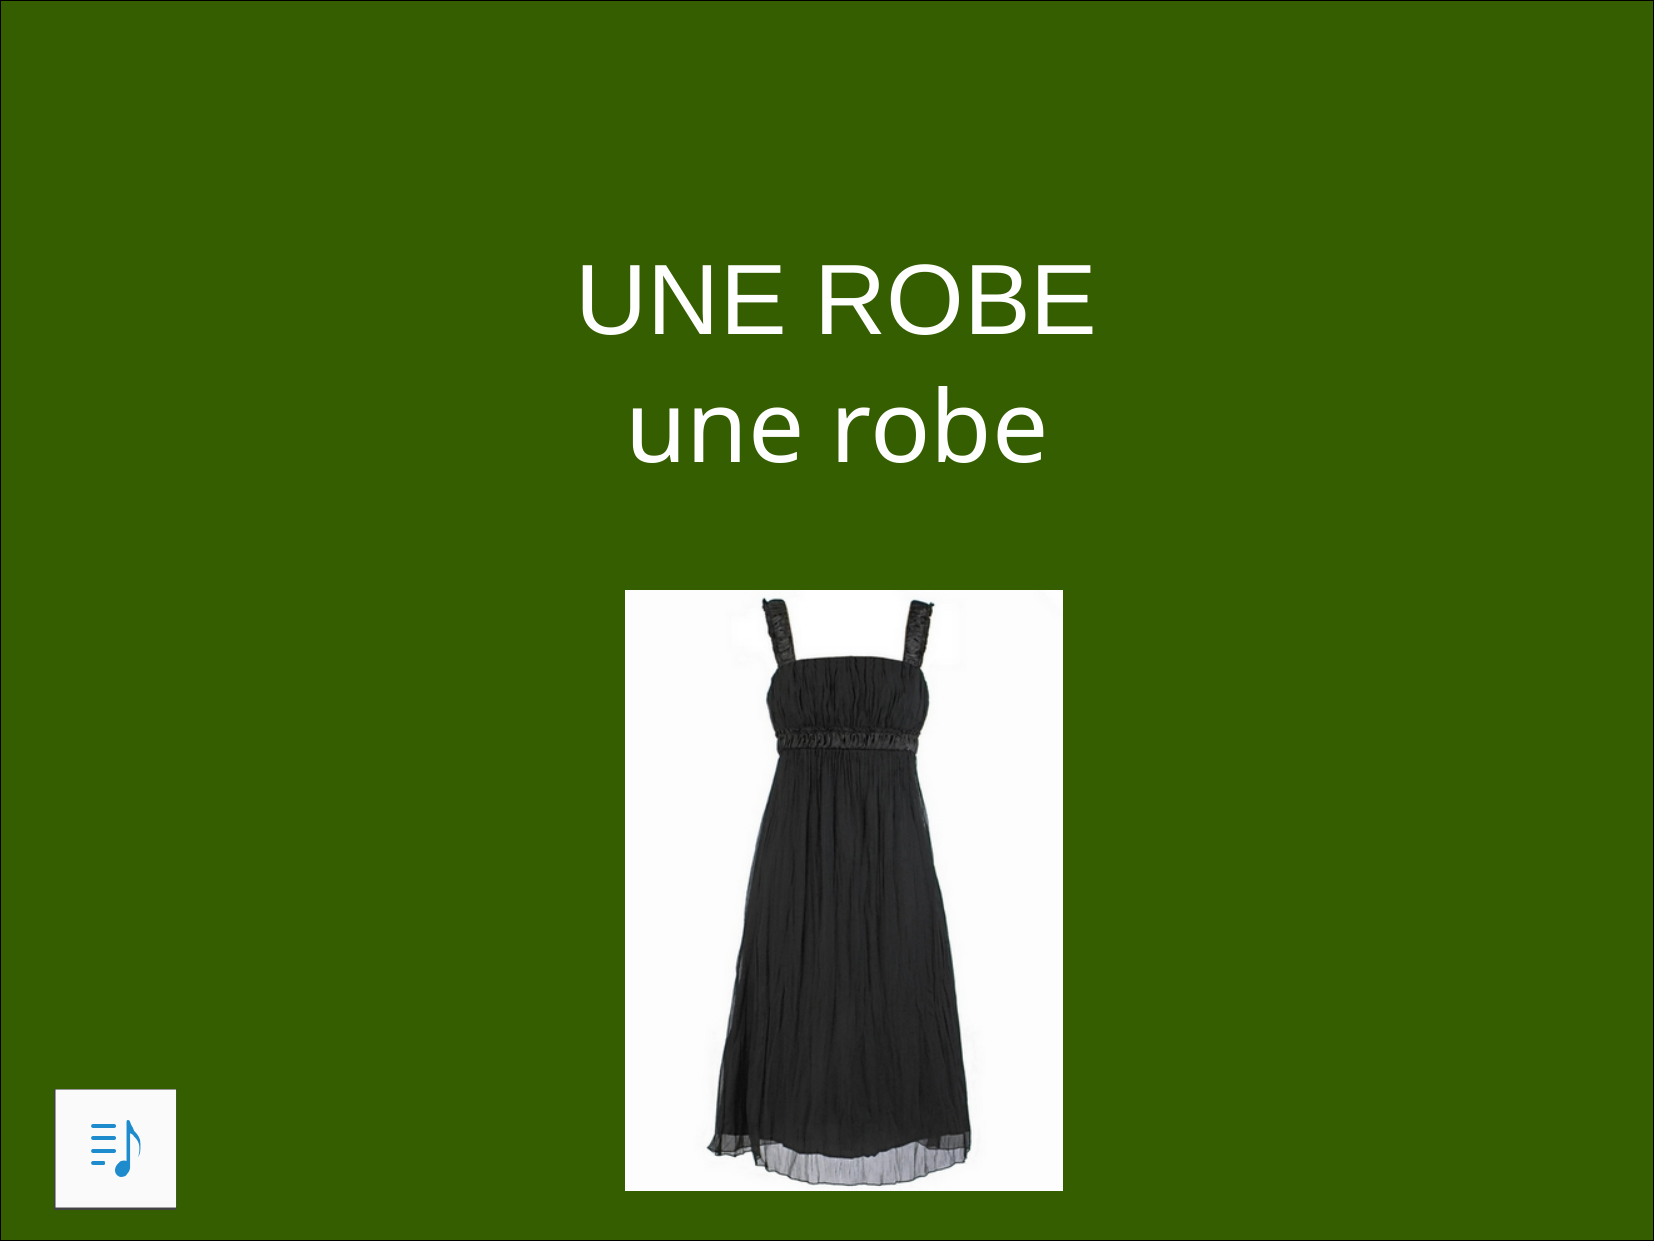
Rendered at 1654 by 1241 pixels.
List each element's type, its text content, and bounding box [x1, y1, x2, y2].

picture [625, 590, 1063, 1191]
text_box UNE ROBE une robe [561, 236, 1114, 538]
text_box [0, 0, 1654, 1241]
